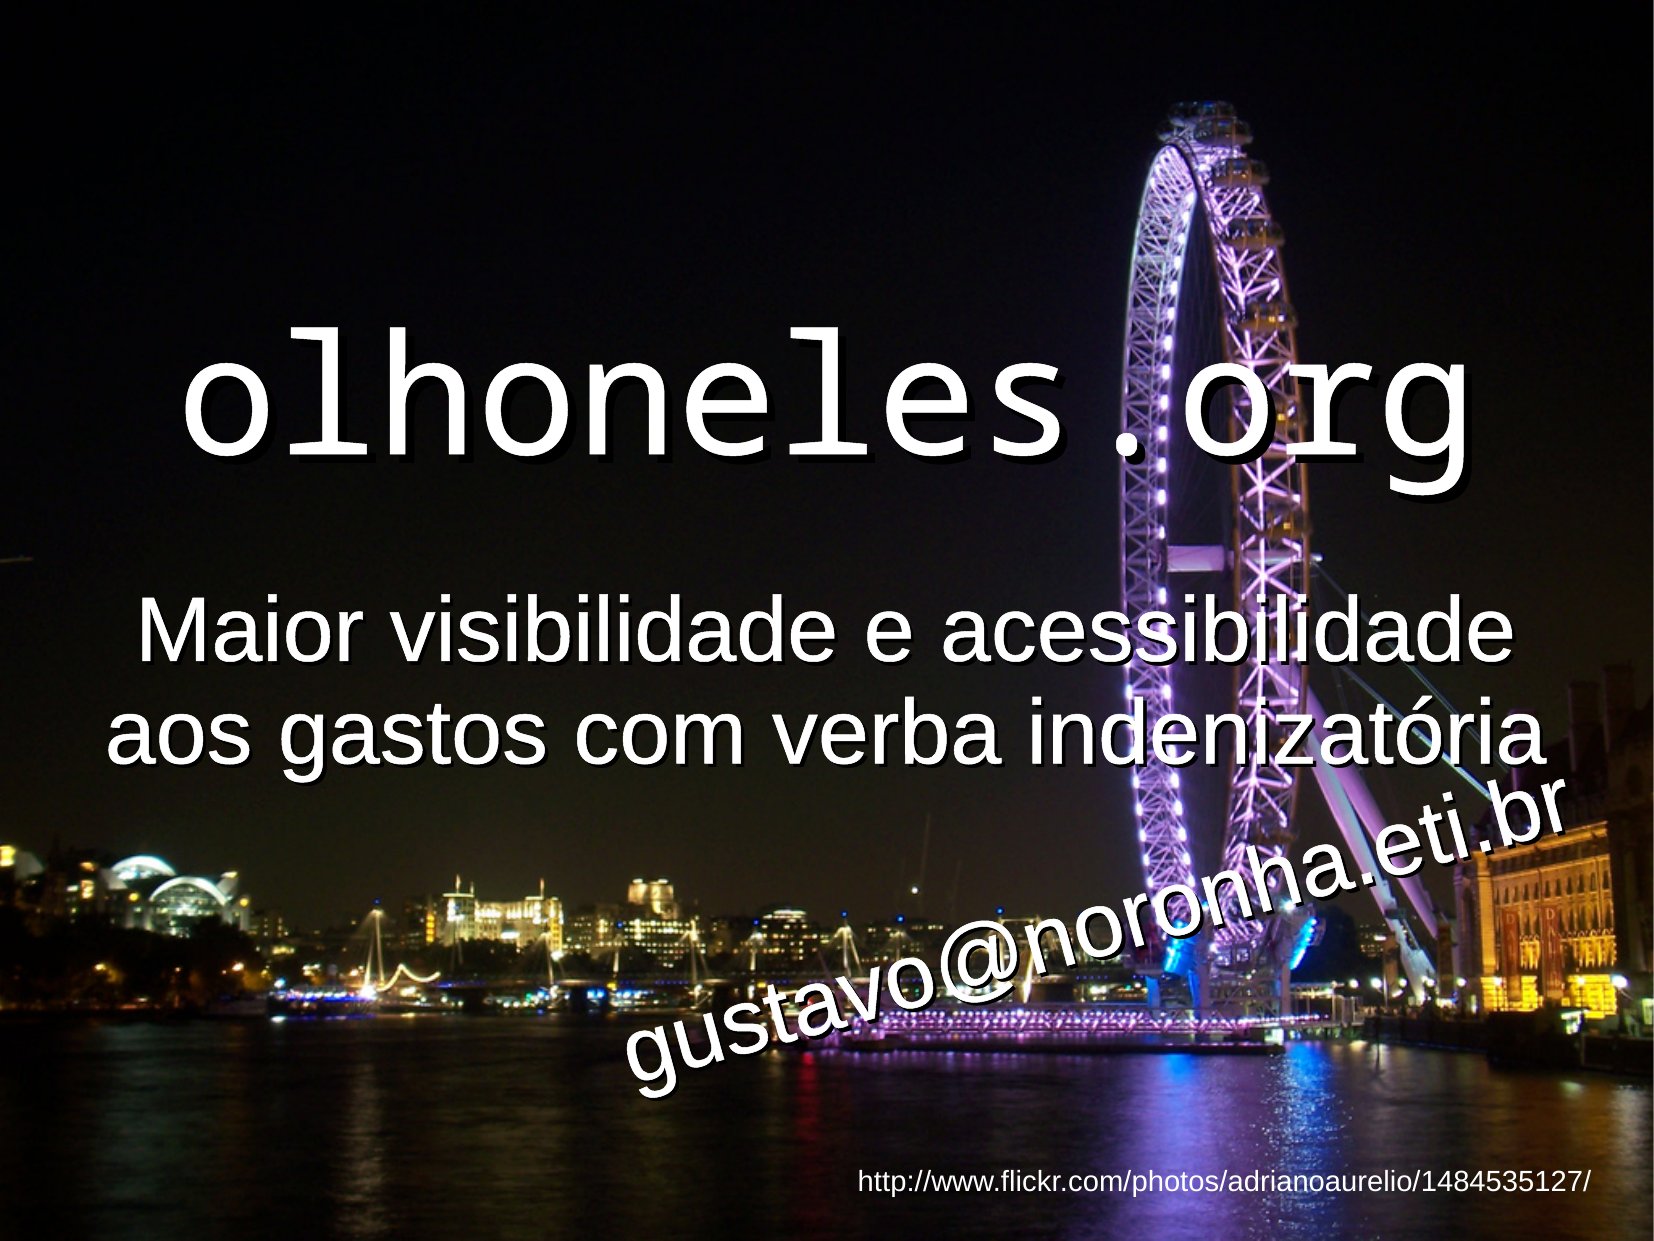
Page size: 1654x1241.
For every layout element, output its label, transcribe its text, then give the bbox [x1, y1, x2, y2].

picture [0, 0, 1654, 1241]
text_box gustavo@noronha.eti.br [593, 734, 1600, 1115]
subtitle olhoneles.org Maior visibilidade e acessibilidade aos gastos com verba indenizatória [82, 49, 1571, 1010]
subtitle olhoneles.org Maior visibilidade e acessibilidade aos gastos com verba indenizatória [1010, 856, 1571, 1010]
text_box http://www.flickr.com/photos/adrianoaurelio/1484535127/ [842, 1157, 1607, 1206]
